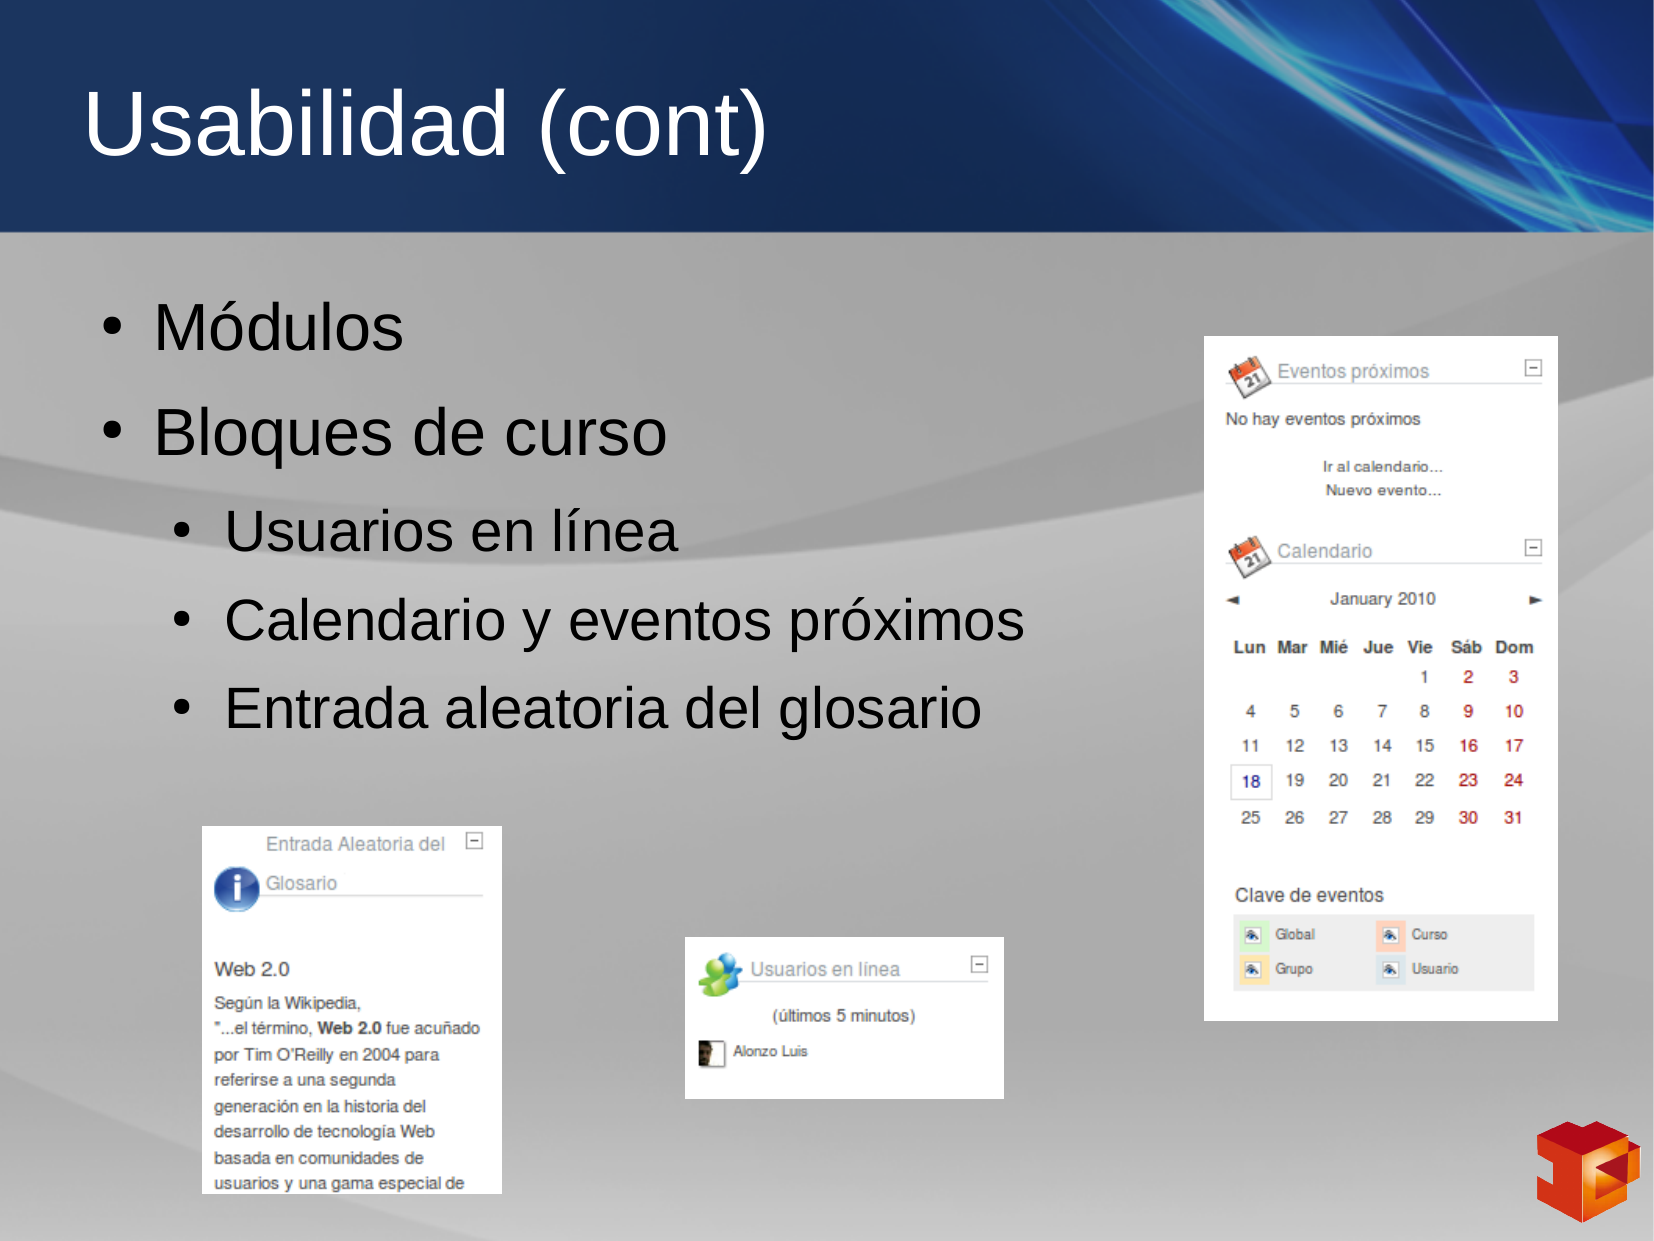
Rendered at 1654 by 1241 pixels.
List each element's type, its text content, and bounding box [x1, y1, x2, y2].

title Usabilidad (cont) [82, 19, 1571, 228]
list Módulos Bloques de curso Usuarios en línea Calendario y eventos próximos Entrada aleatoria del glosario [82, 290, 1571, 1109]
picture [0, 0, 1654, 1241]
